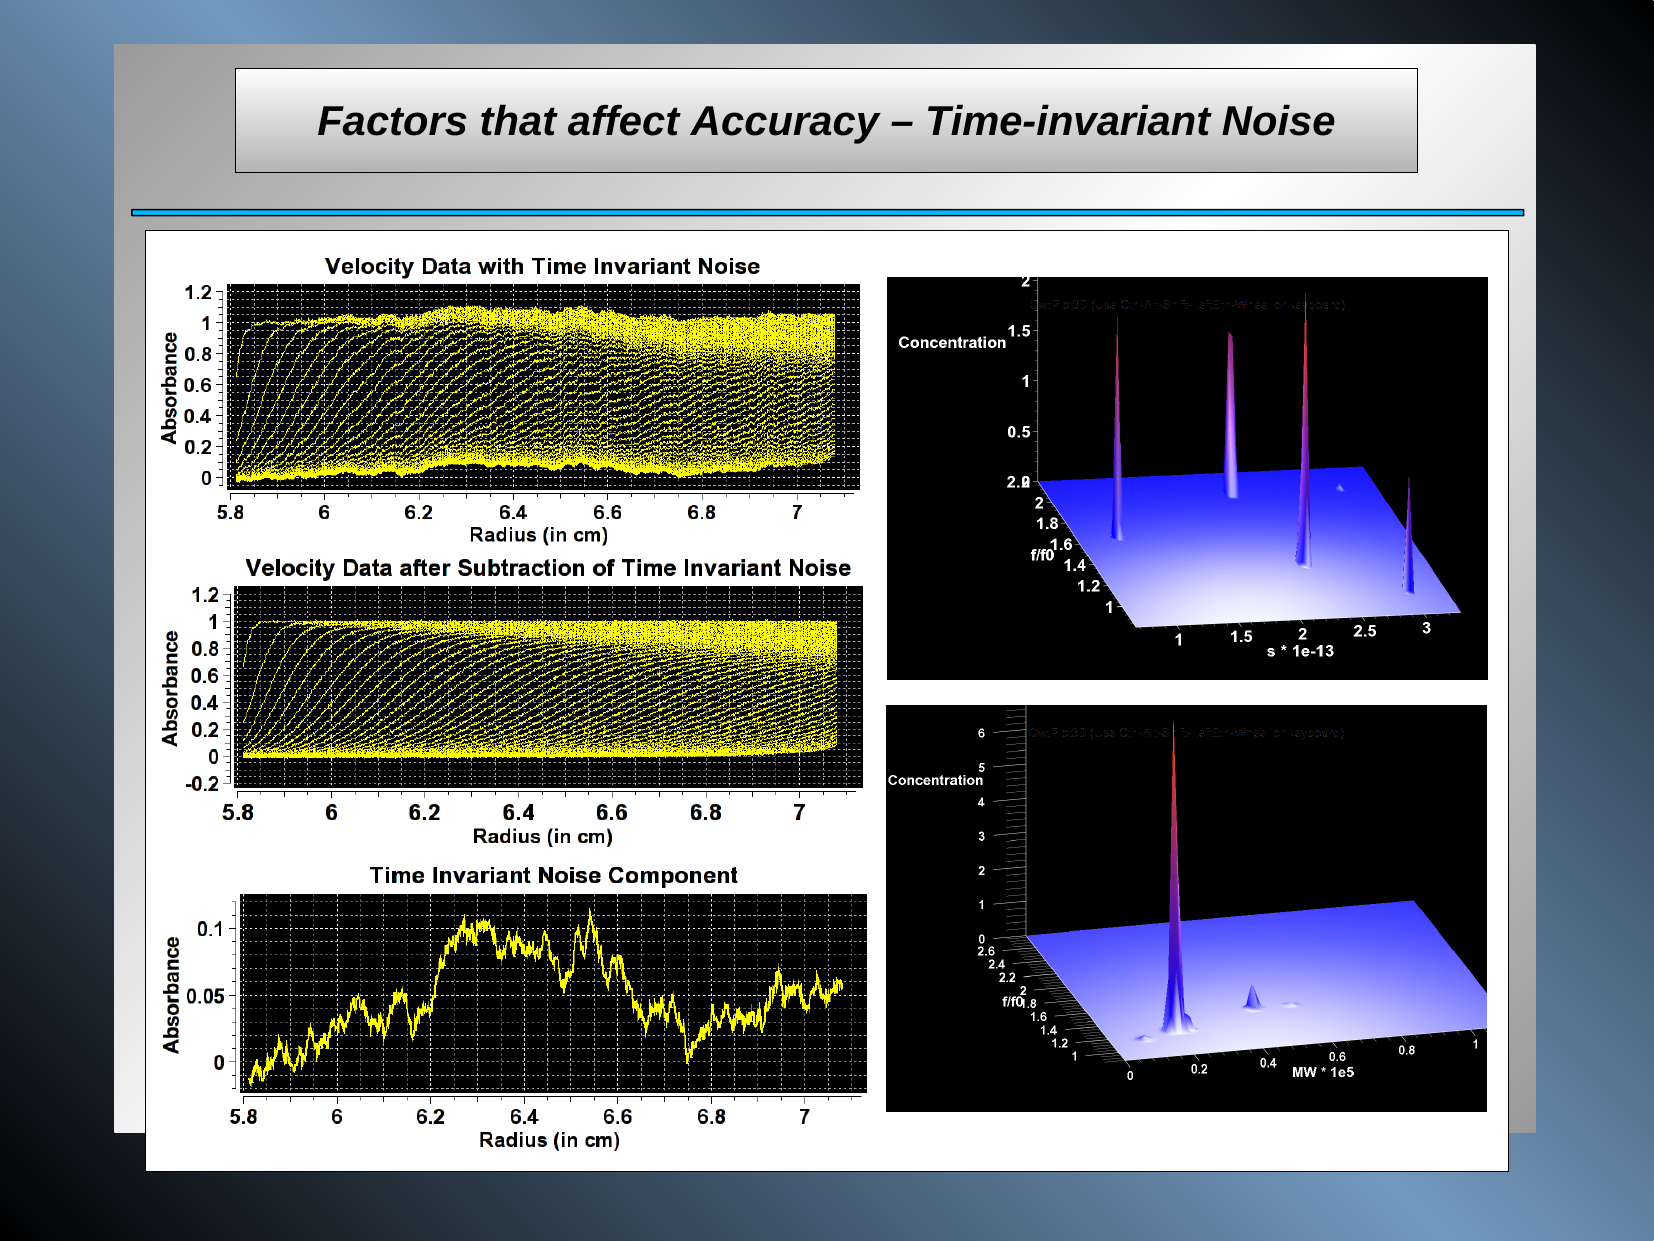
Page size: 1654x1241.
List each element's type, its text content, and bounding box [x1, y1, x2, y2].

picture [887, 277, 1488, 680]
text_box [145, 230, 1509, 1172]
text_box Factors that affect Accuracy – Time-invariant Noise [235, 68, 1418, 173]
picture [152, 550, 870, 851]
picture [152, 853, 872, 1154]
picture [151, 248, 865, 549]
picture [886, 705, 1487, 1113]
text_box [131, 209, 1524, 216]
